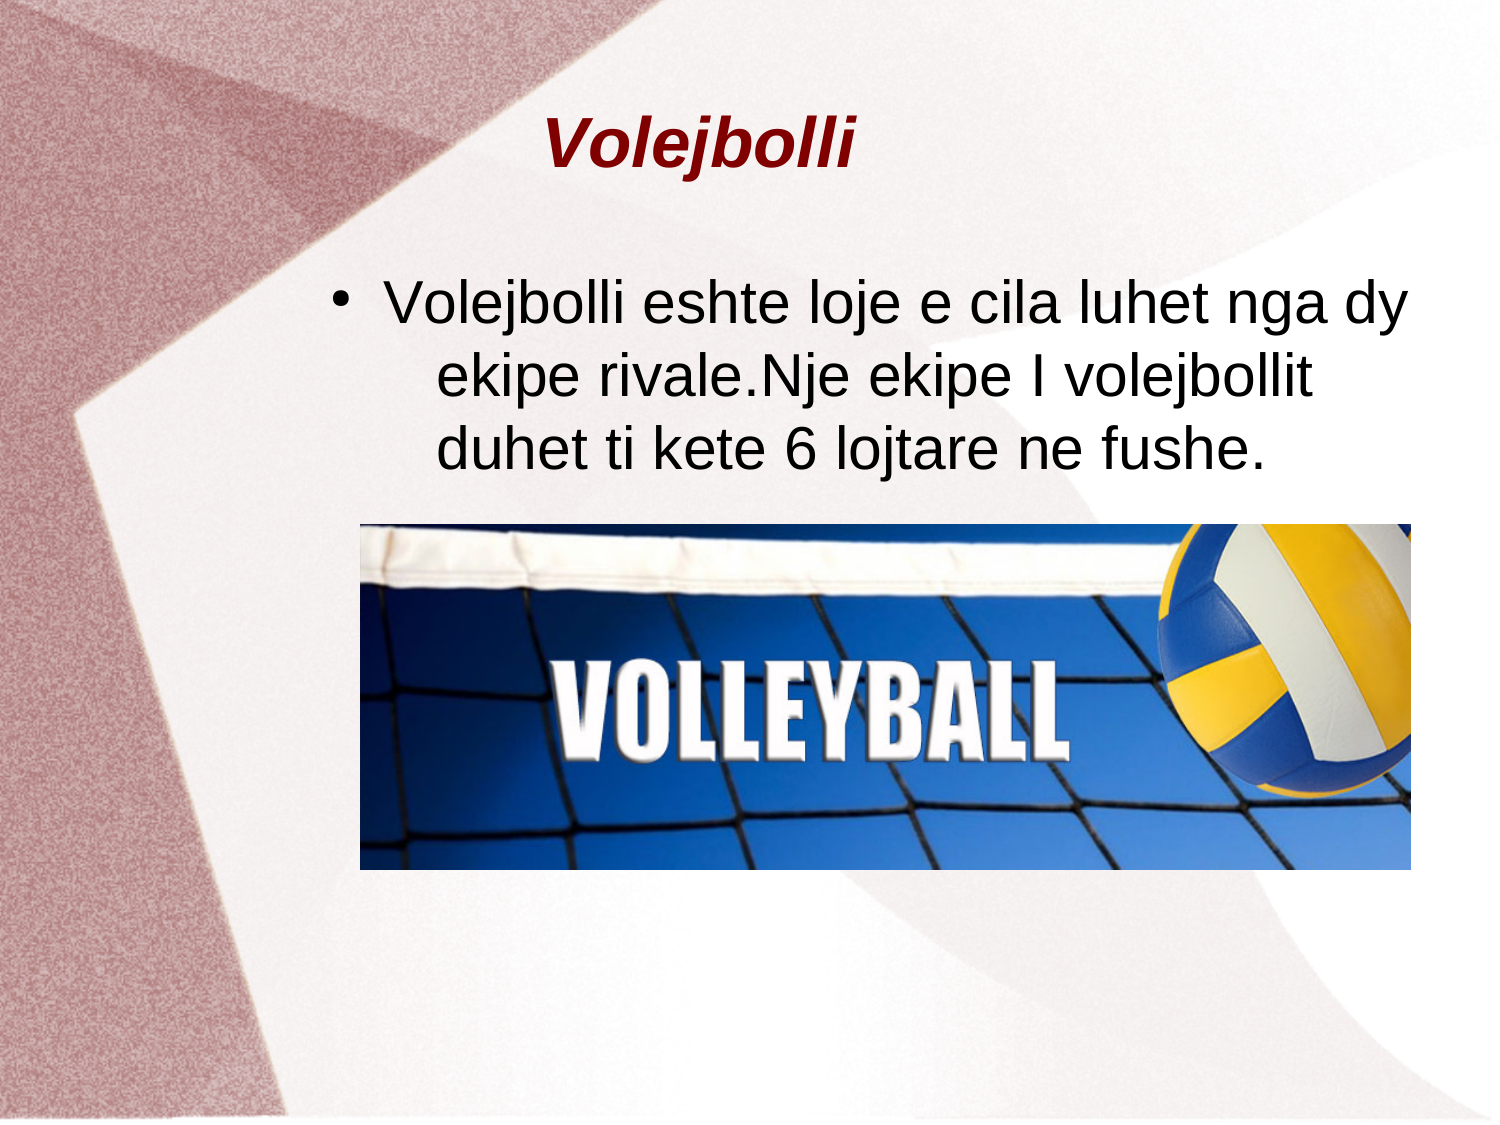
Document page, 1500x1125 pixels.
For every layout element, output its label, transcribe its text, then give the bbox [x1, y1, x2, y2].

title Volejbolli [541, 44, 1458, 233]
list Volejbolli eshte loje e cila luhet nga dy ekipe rivale.Nje ekipe I volejbollit duhet ti kete 6 lojtare ne fushe. [294, 263, 1452, 815]
picture [360, 525, 1411, 871]
